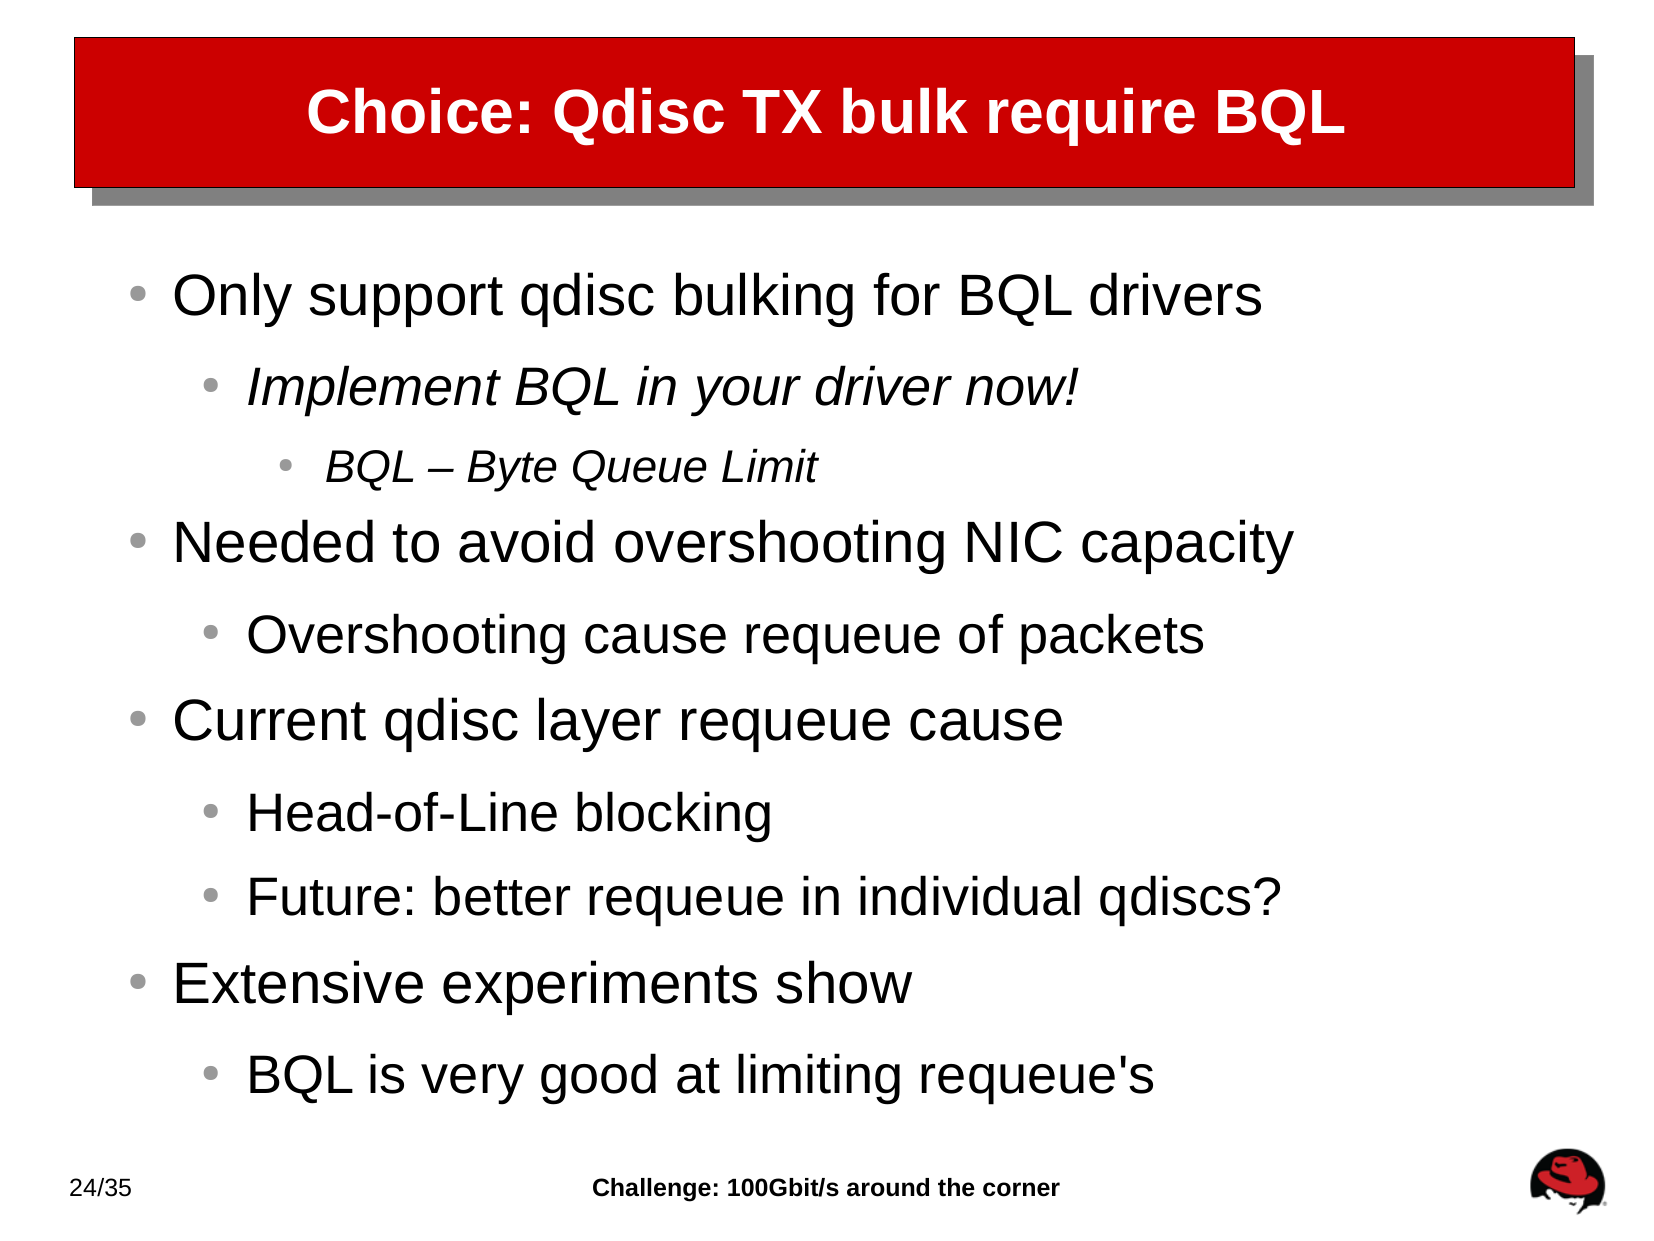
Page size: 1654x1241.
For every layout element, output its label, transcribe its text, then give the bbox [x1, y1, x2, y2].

picture [1538, 1146, 1613, 1224]
list Only support qdisc bulking for BQL drivers Implement BQL in your driver now! BQL – Byte Queue Limit Needed to avoid overshooting NIC capacity Overshooting cause requeue of packets Current qdisc layer requeue cause Head-of-Line blocking Future: better requeue in individual qdiscs? Extensive experiments show BQL is very good at limiting requeue's [112, 262, 1538, 1234]
title Choice: Qdisc TX bulk require BQL [116, 37, 1538, 188]
